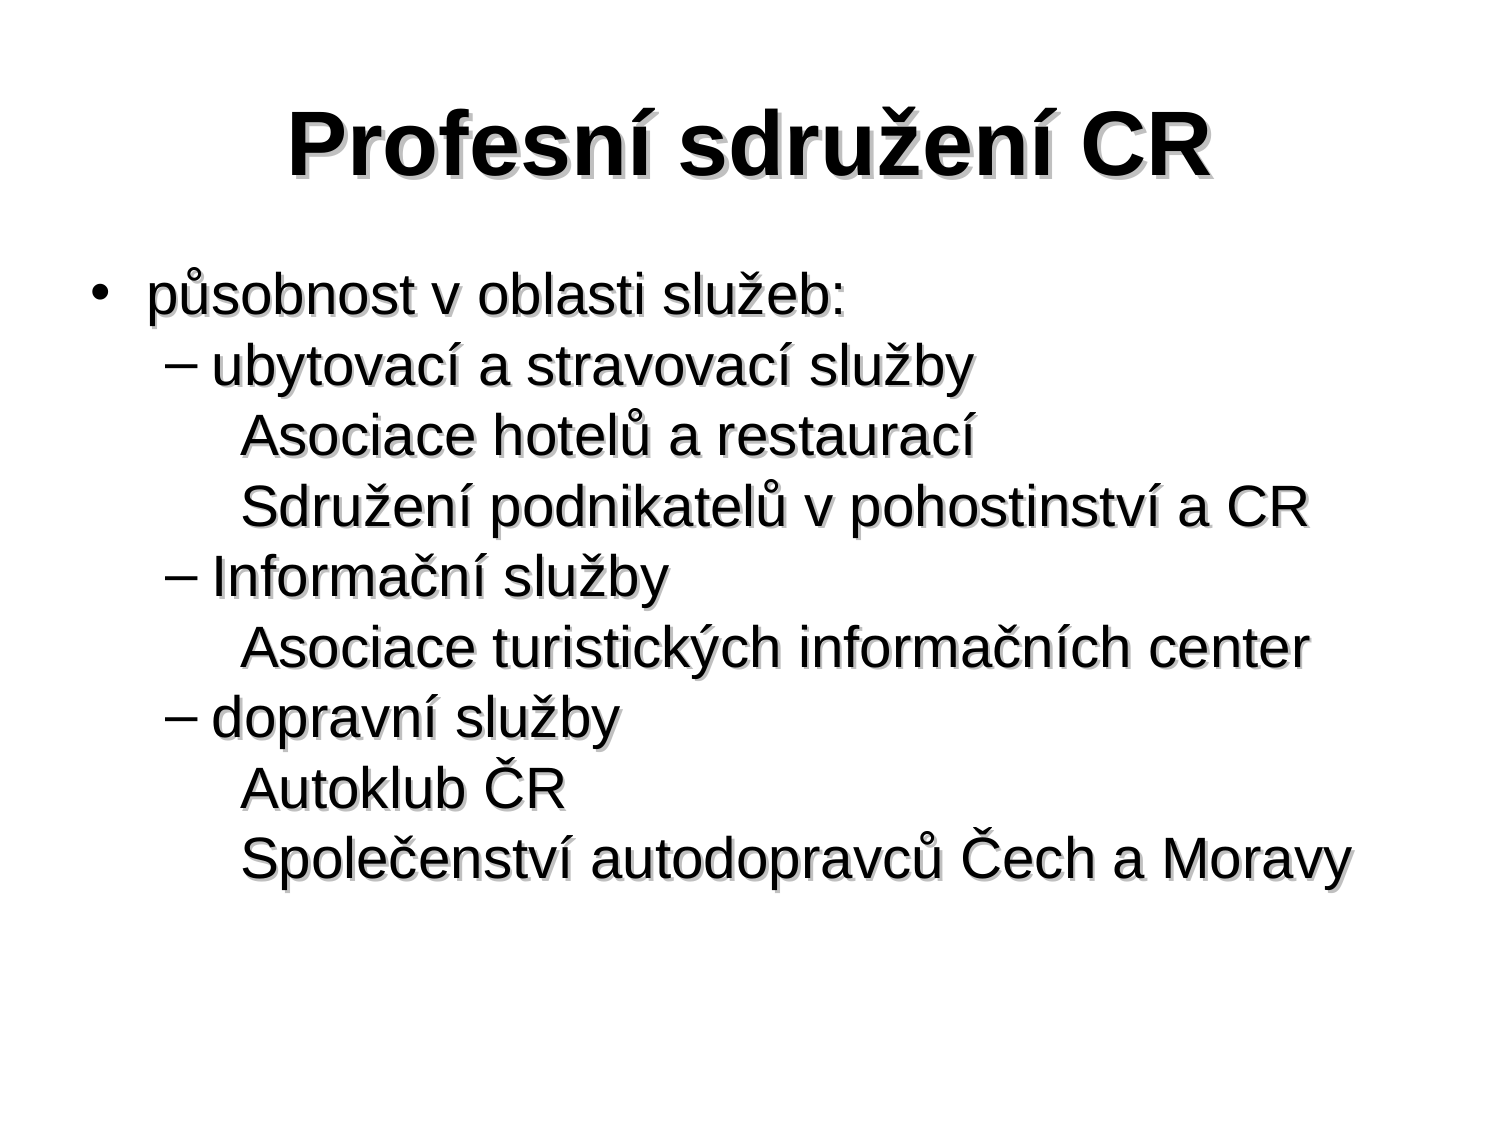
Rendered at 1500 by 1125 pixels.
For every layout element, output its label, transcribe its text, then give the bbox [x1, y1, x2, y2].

list působnost v oblasti služeb: ubytovací a stravovací služby Asociace hotelů a restaurací Sdružení podnikatelů v pohostinství a CR Informační služby Asociace turistických informačních center dopravní služby Autoklub ČR Společenství autodopravců Čech a Moravy [75, 262, 1426, 1006]
title Profesní sdružení CR [75, 45, 1426, 233]
